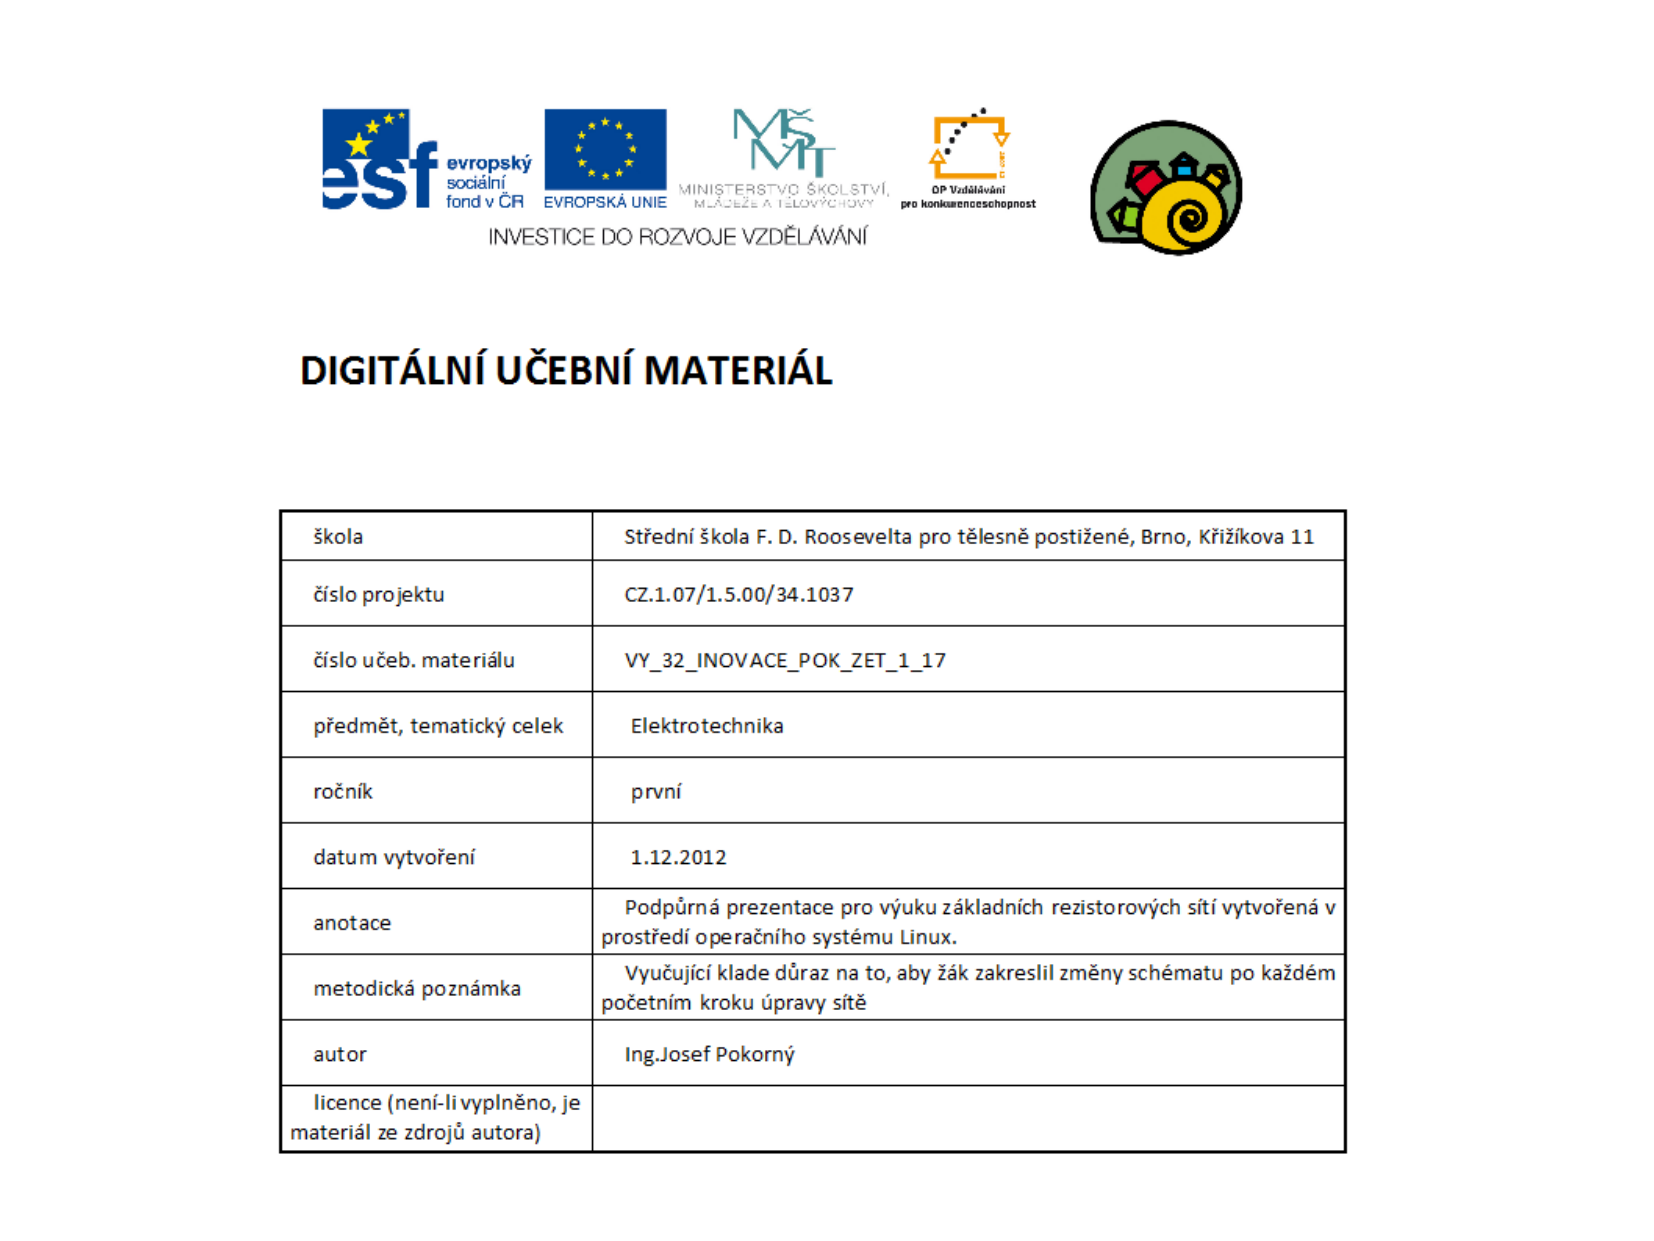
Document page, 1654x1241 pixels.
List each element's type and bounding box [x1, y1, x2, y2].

picture [259, 75, 1402, 1171]
